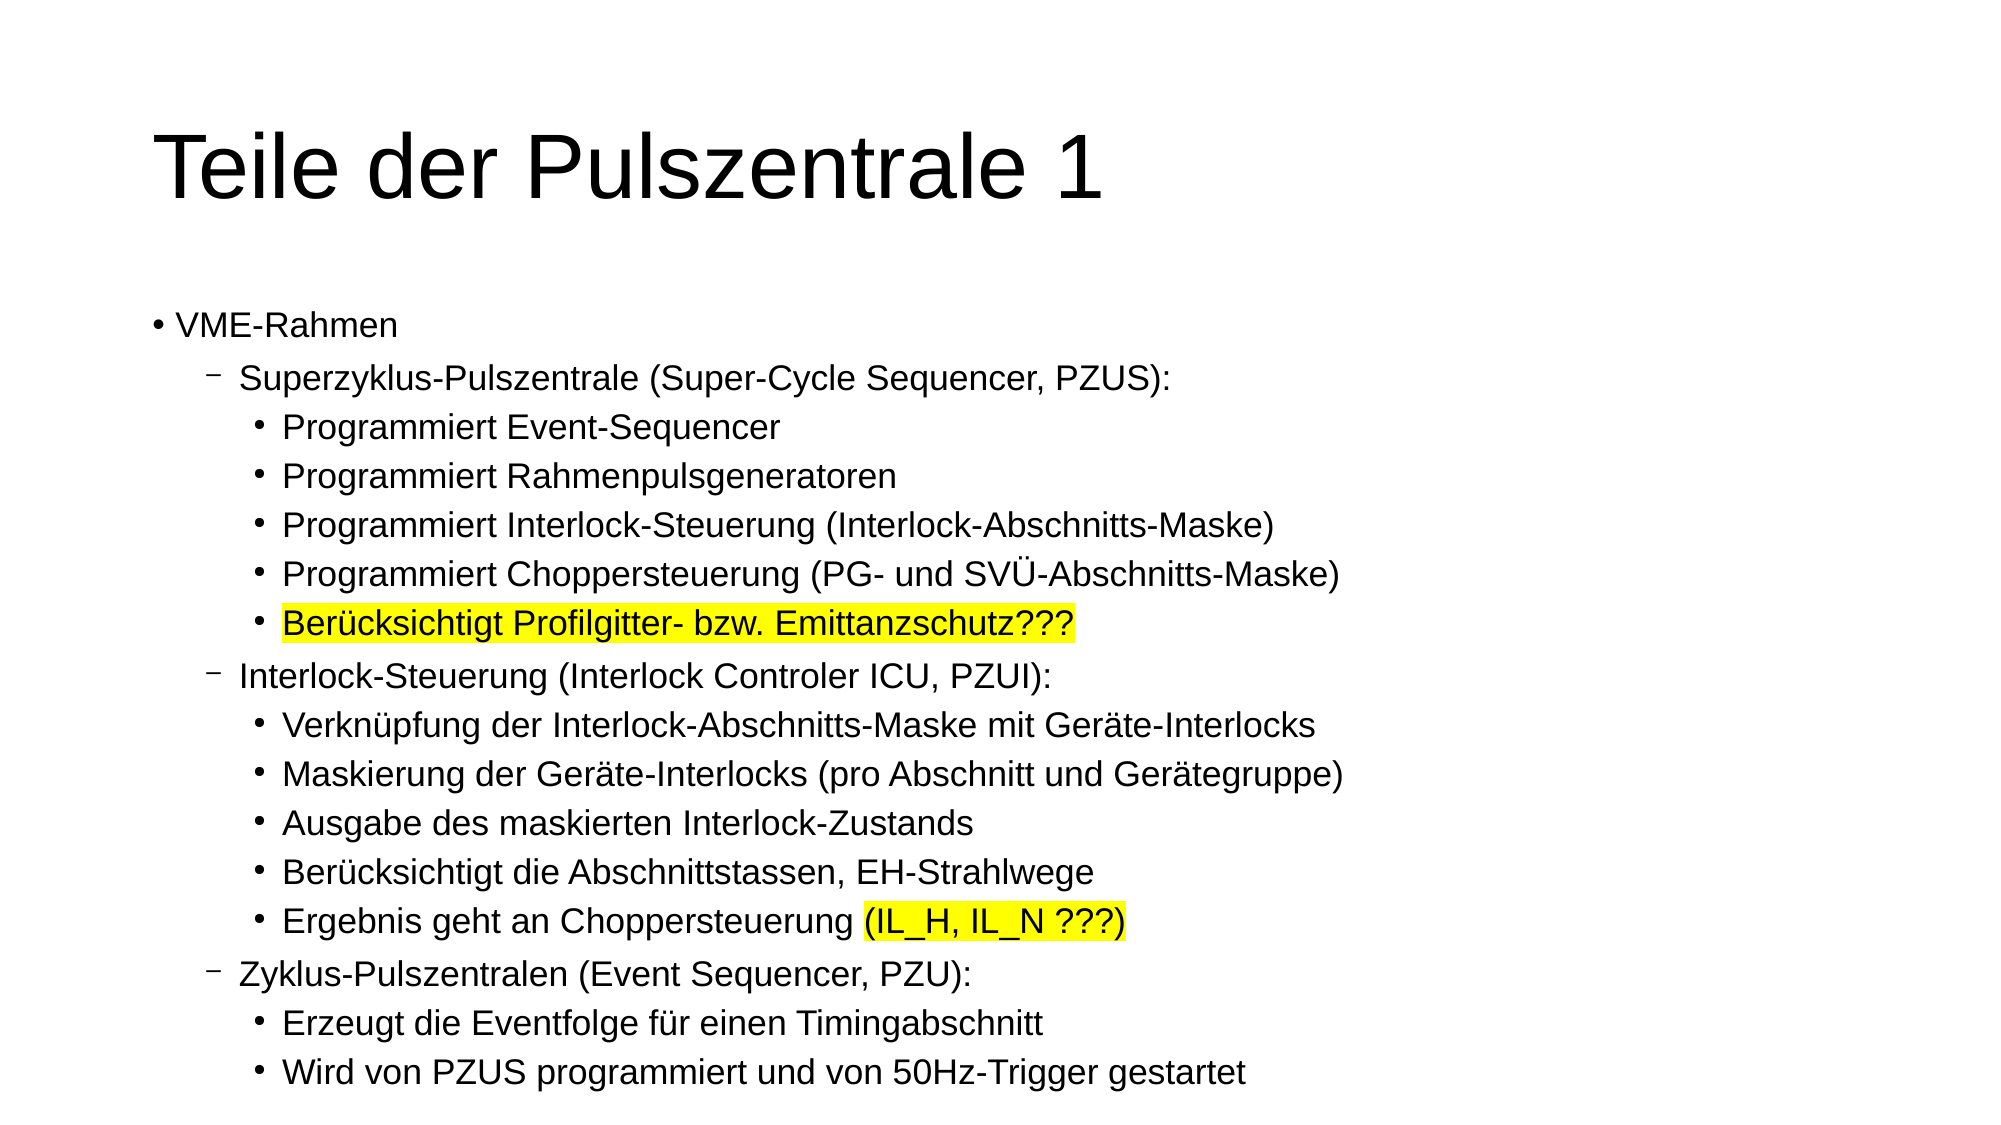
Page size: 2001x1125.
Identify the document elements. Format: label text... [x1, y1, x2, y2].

title Teile der Pulszentrale 1 [137, 59, 1863, 278]
list VME-Rahmen Superzyklus-Pulszentrale (Super-Cycle Sequencer, PZUS): Programmiert Event-Sequencer Programmiert Rahmenpulsgeneratoren Programmiert Interlock-Steuerung (Interlock-Abschnitts-Maske) Programmiert Choppersteuerung (PG- und SVÜ-Abschnitts-Maske) Berücksichtigt Profilgitter- bzw. Emittanzschutz??? Interlock-Steuerung (Interlock Controler ICU, PZUI): Verknüpfung der Interlock-Abschnitts-Maske mit Geräte-Interlocks Maskierung der Geräte-Interlocks (pro Abschnitt und Gerätegruppe) Ausgabe des maskierten Interlock-Zustands Berücksichtigt die Abschnittstassen, EH-Strahlwege Ergebnis geht an Choppersteuerung (IL_H, IL_N ???) Zyklus-Pulszentralen (Event Sequencer, PZU): Erzeugt die Eventfolge für einen Timingabschnitt Wird von PZUS programmiert und von 50Hz-Trigger gestartet [137, 299, 1863, 1107]
